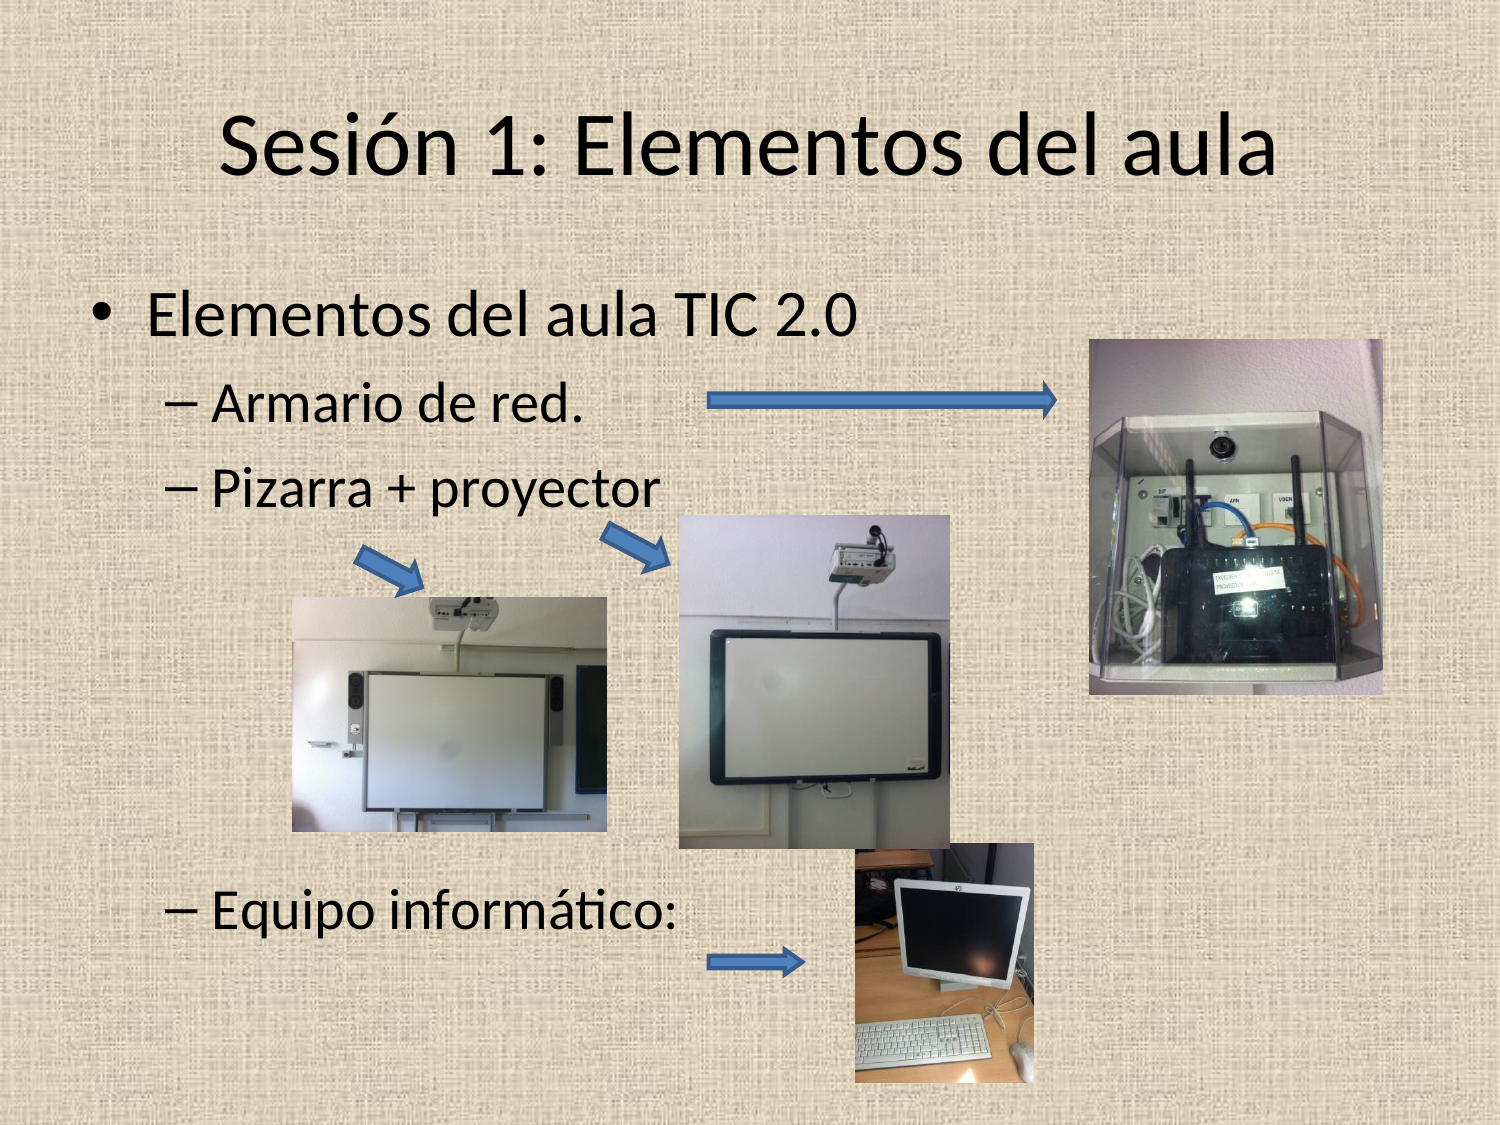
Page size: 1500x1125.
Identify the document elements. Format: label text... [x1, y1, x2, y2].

text_box [708, 949, 803, 975]
text_box [355, 546, 423, 595]
picture [0, 0, 1500, 1125]
list Elementos del aula TIC 2.0 Armario de red. Pizarra + proyector Equipo informático: [75, 262, 1426, 1005]
text_box [601, 523, 669, 572]
title Sesión 1: Elementos del aula [75, 21, 1426, 257]
text_box [708, 386, 1055, 414]
